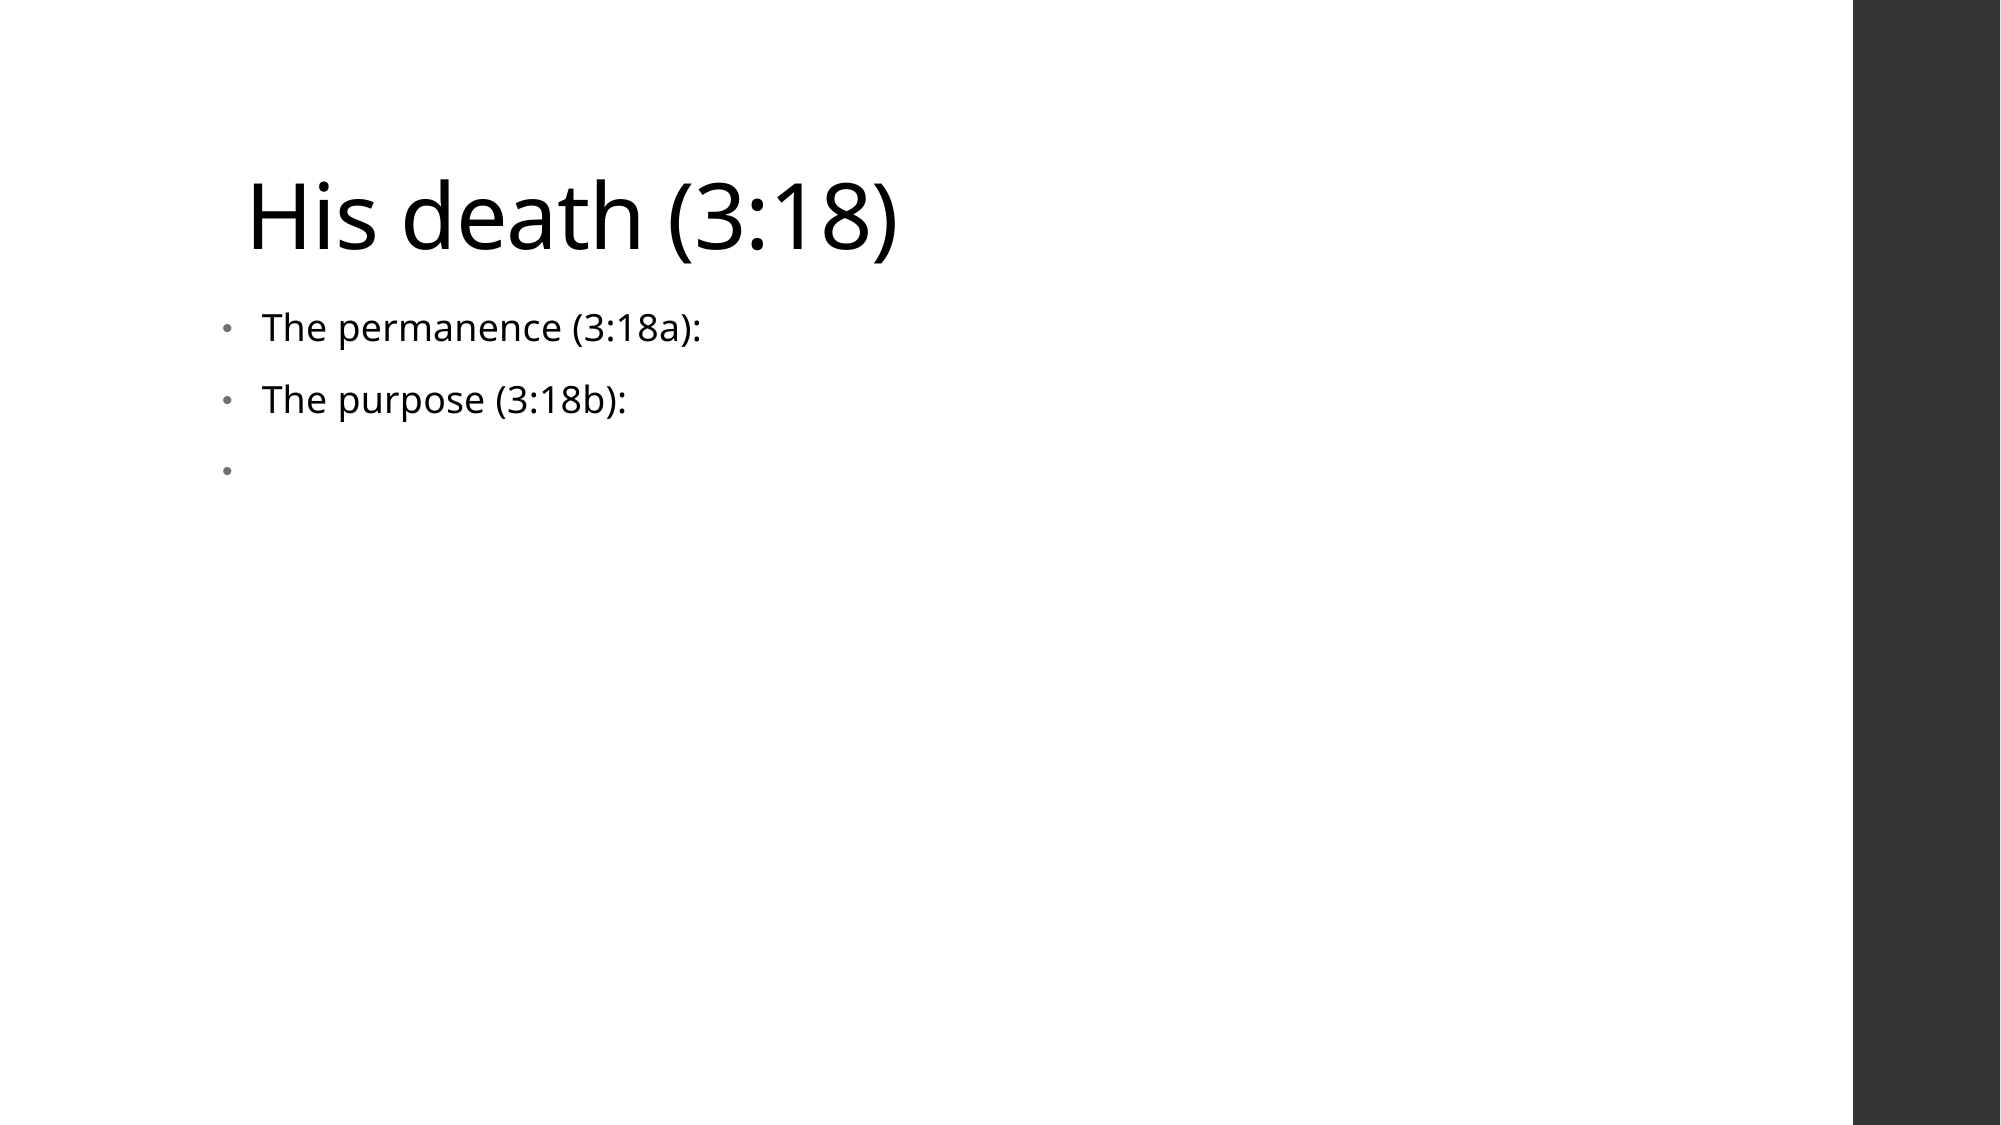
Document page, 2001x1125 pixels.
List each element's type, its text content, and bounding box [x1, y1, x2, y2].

title His death (3:18) [206, 60, 1797, 278]
list The permanence (3:18a): The purpose (3:18b): [206, 299, 1617, 1014]
